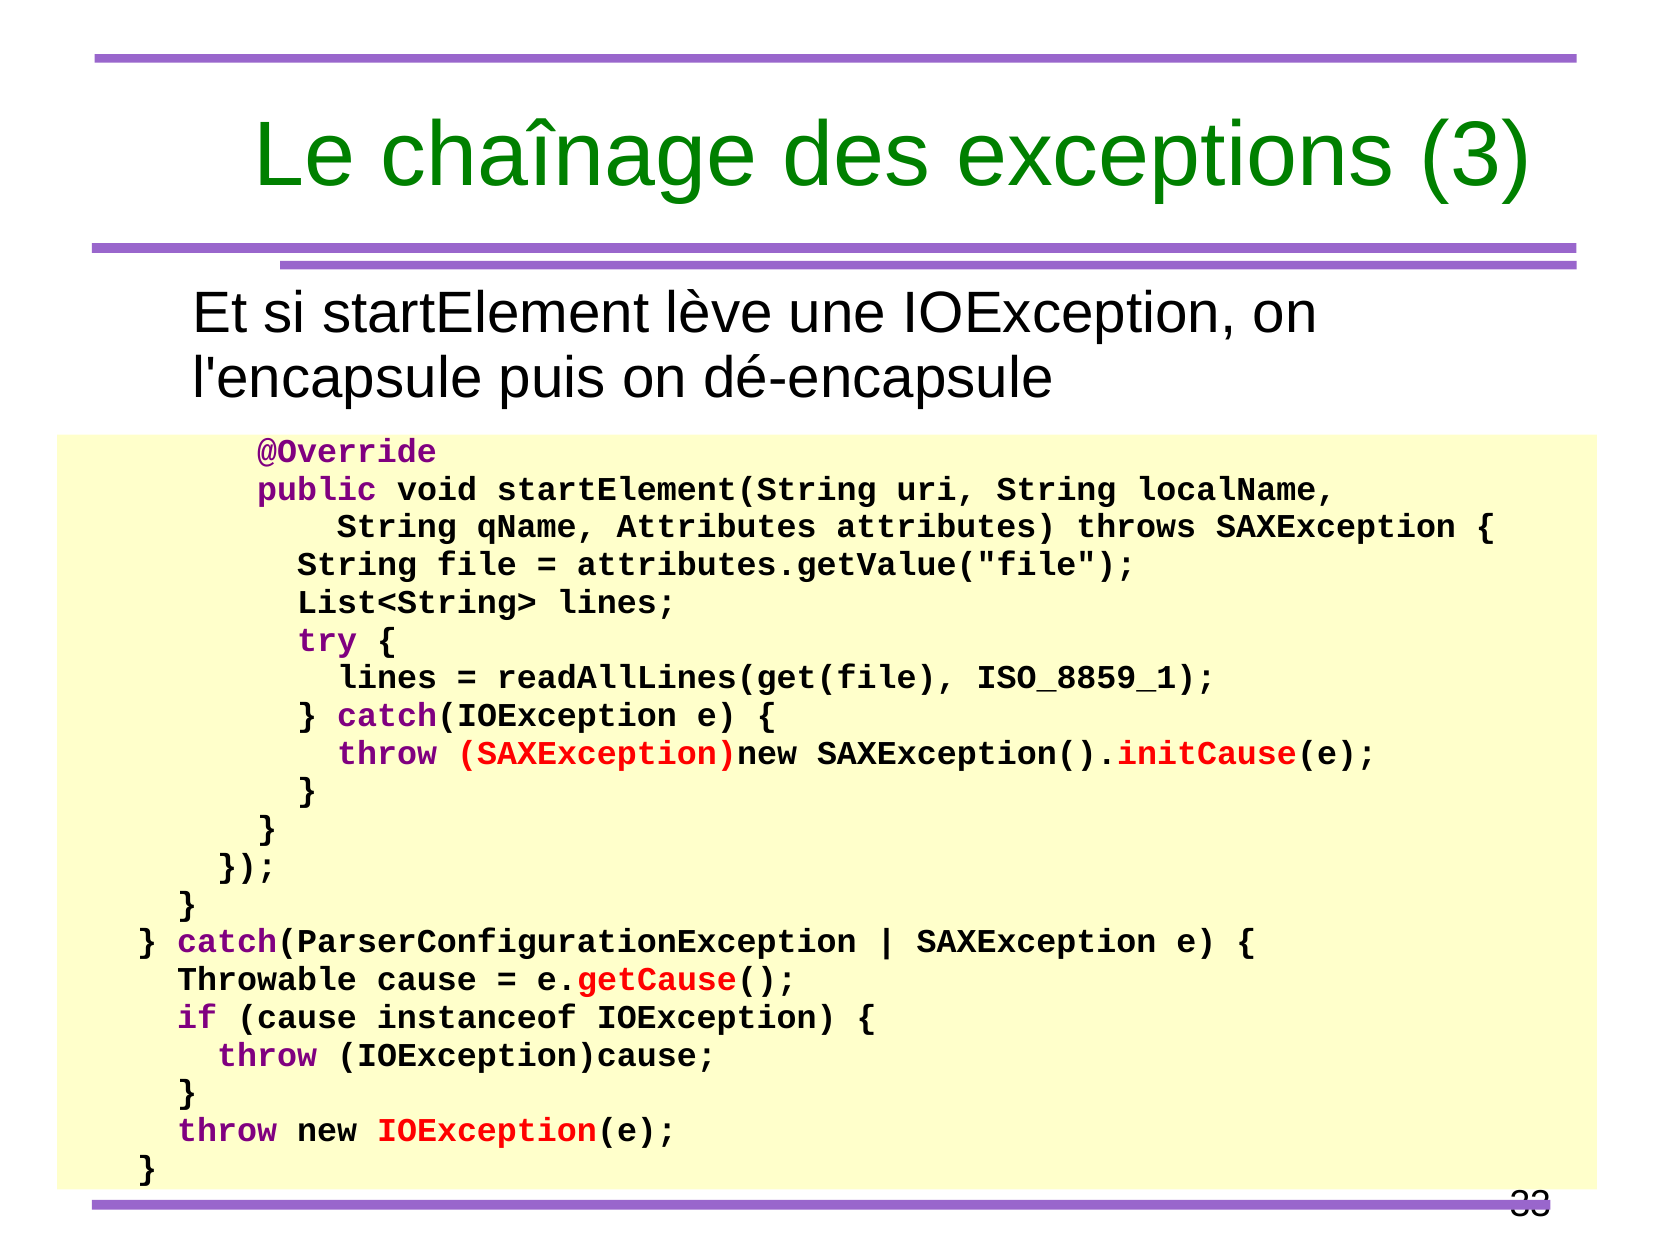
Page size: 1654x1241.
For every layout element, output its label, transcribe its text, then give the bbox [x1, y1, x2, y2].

text_box @Override public void startElement(String uri, String localName, String qName, Attributes attributes) throws SAXException { String file = attributes.getValue("file"); List<String> lines; try { lines = readAllLines(get(file), ISO_8859_1); } catch(IOException e) { throw (SAXException)new SAXException().initCause(e); } } }); } } catch(ParserConfigurationException | SAXException e) { Throwable cause = e.getCause(); if (cause instanceof IOException) { throw (IOException)cause; } throw new IOException(e); } [57, 434, 1597, 1190]
title Le chaînage des exceptions (3) [121, 49, 1534, 257]
list Et si startElement lève une IOException, on l'encapsule puis on dé-encapsule [121, 279, 1534, 434]
